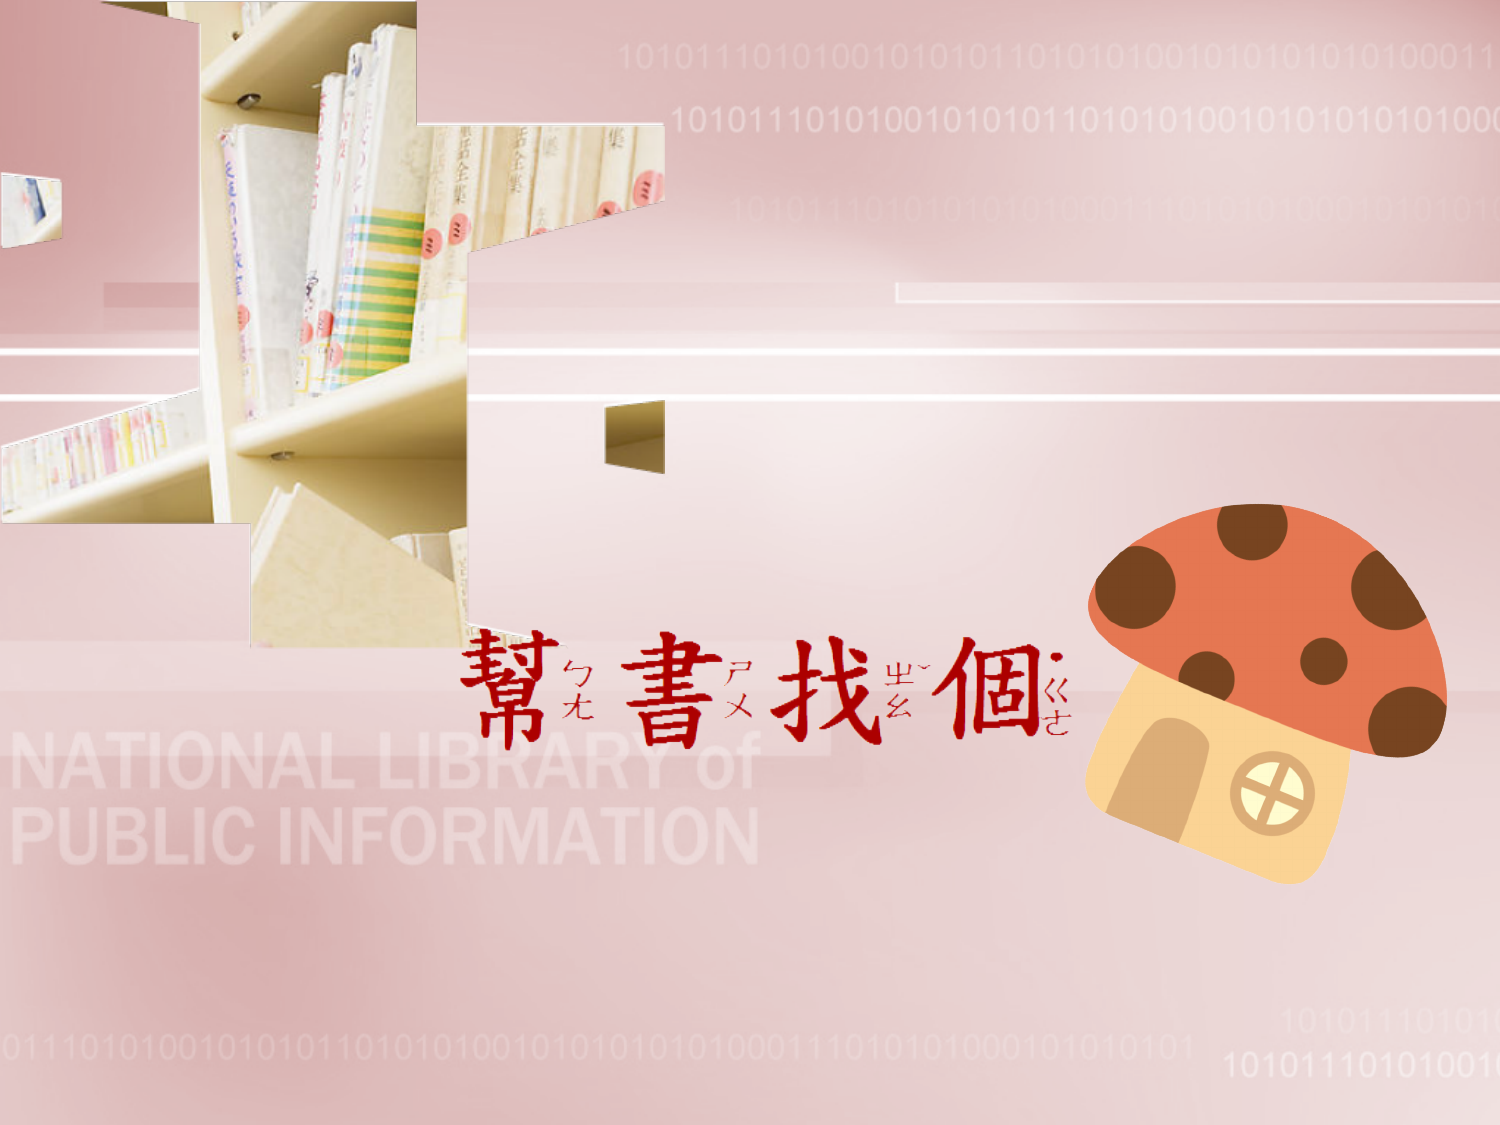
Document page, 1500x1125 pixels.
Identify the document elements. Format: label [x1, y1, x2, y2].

picture [0, 0, 1500, 919]
